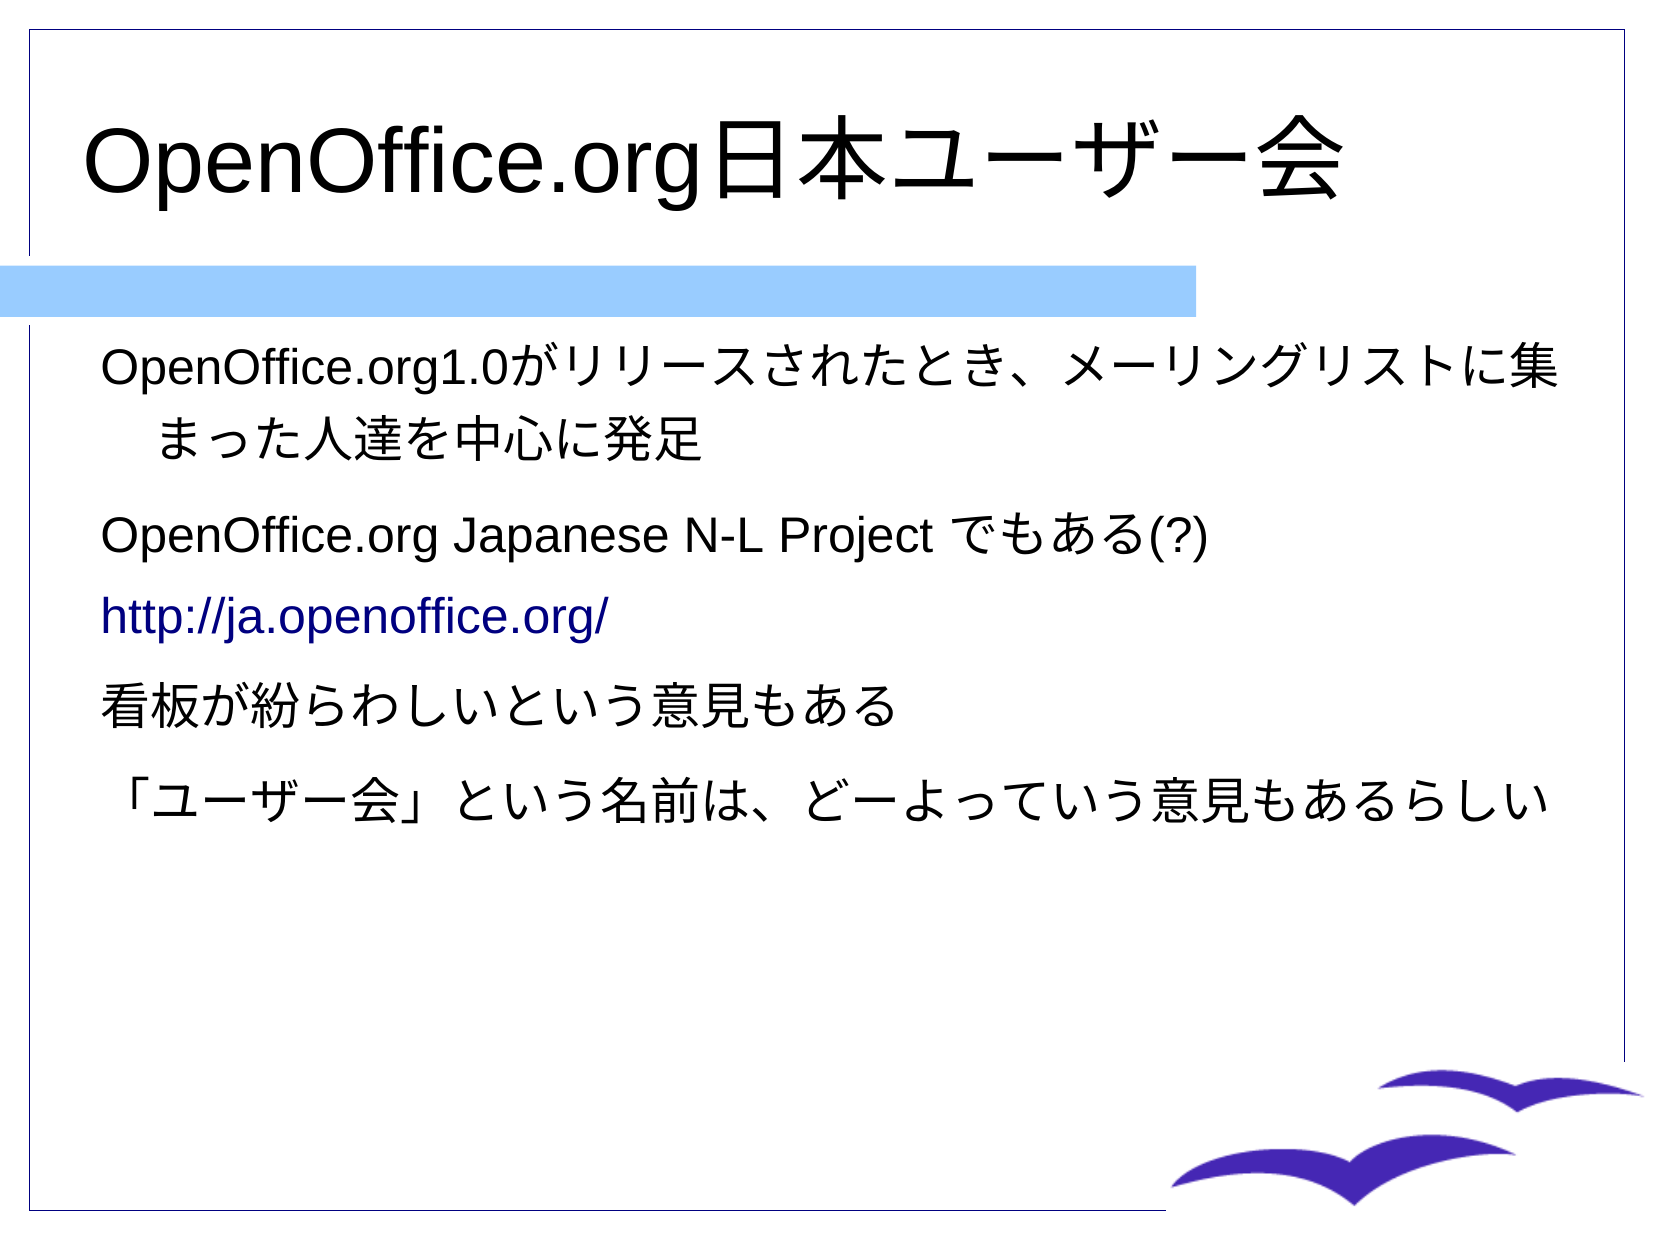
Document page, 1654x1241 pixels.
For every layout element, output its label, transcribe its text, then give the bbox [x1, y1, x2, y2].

picture [1166, 1062, 1654, 1211]
list OpenOffice.org1.0がリリースされたとき、メーリングリストに集まった人達を中心に発足 OpenOffice.org Japanese N-L Project でもある(?) http://ja.openoffice.org/ 看板が紛らわしいという意見もある 「ユーザー会」という名前は、どーよっていう意見もあるらしい [82, 326, 1571, 1109]
title OpenOffice.org日本ユーザー会 [82, 49, 1571, 257]
